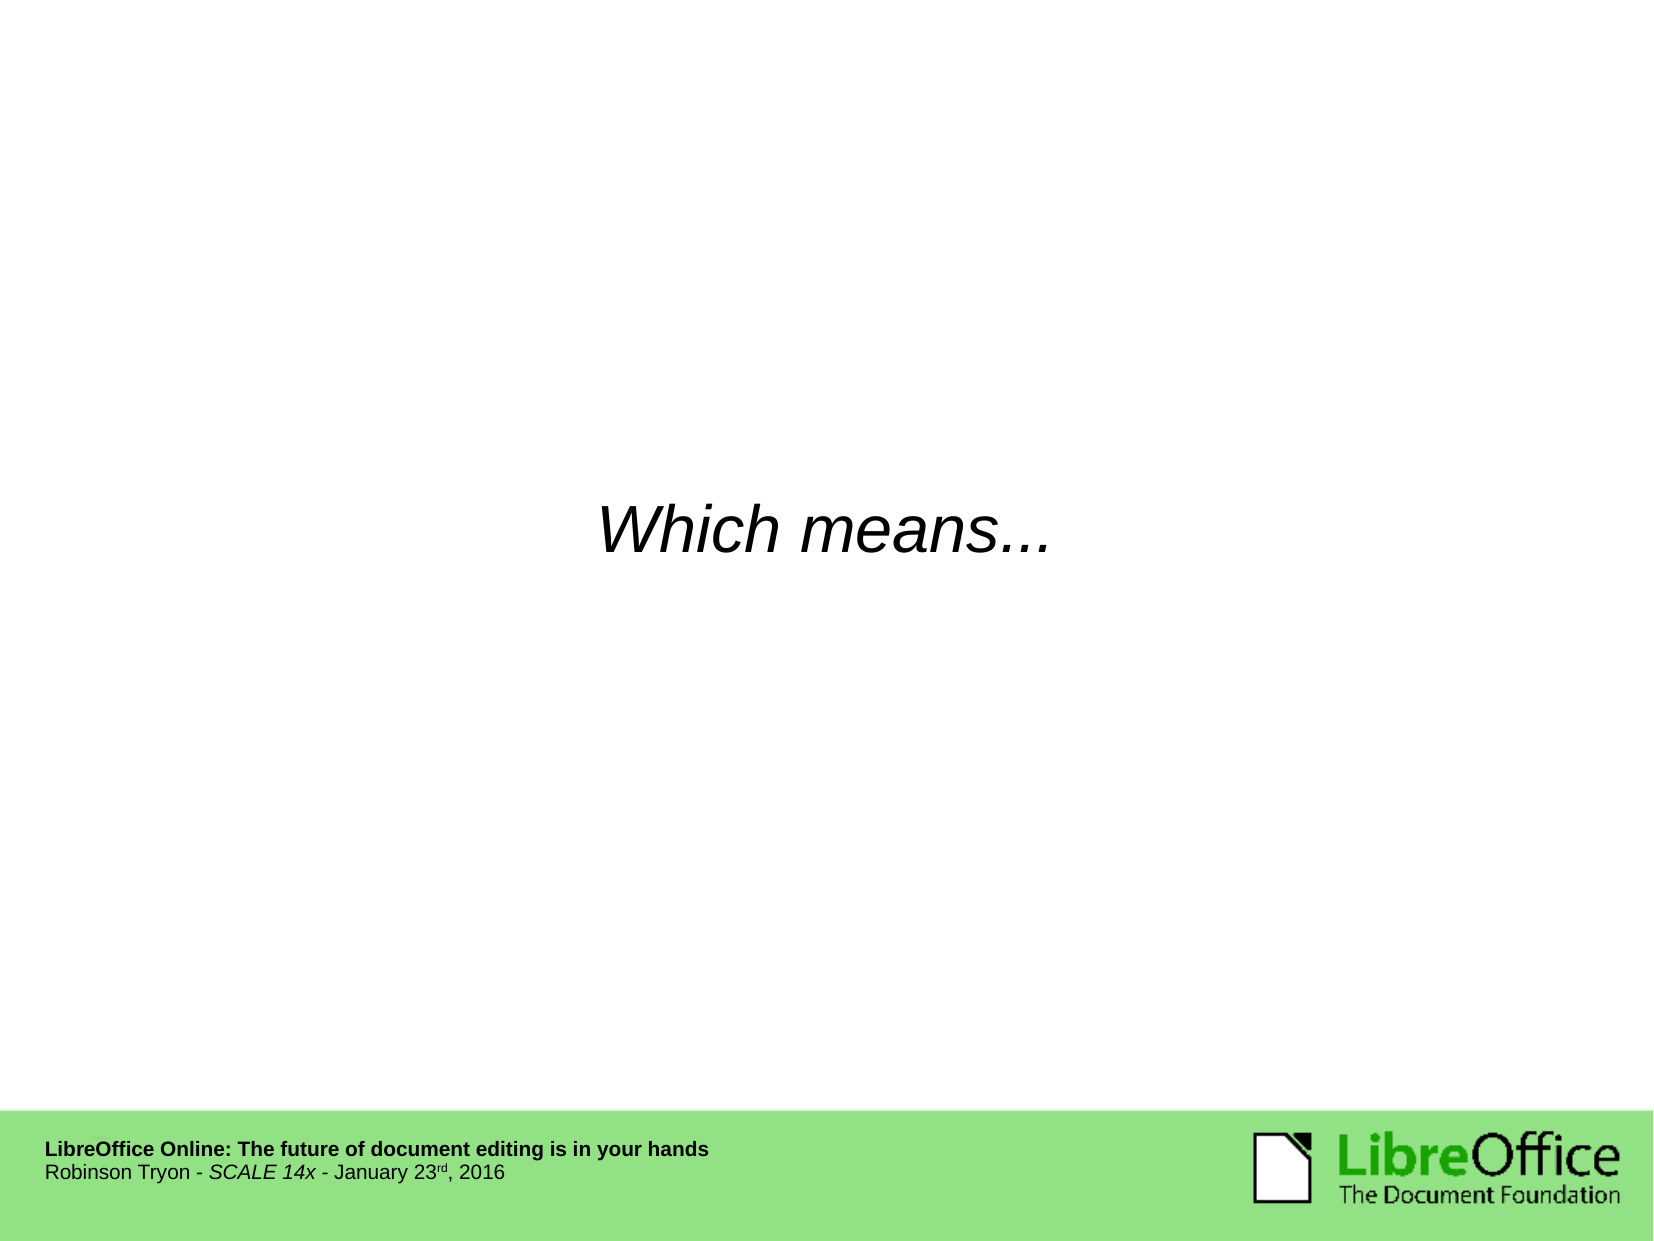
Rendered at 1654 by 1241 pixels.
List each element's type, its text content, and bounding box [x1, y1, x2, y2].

picture [0, 0, 1654, 1241]
subtitle Which means... [82, 49, 1571, 1010]
